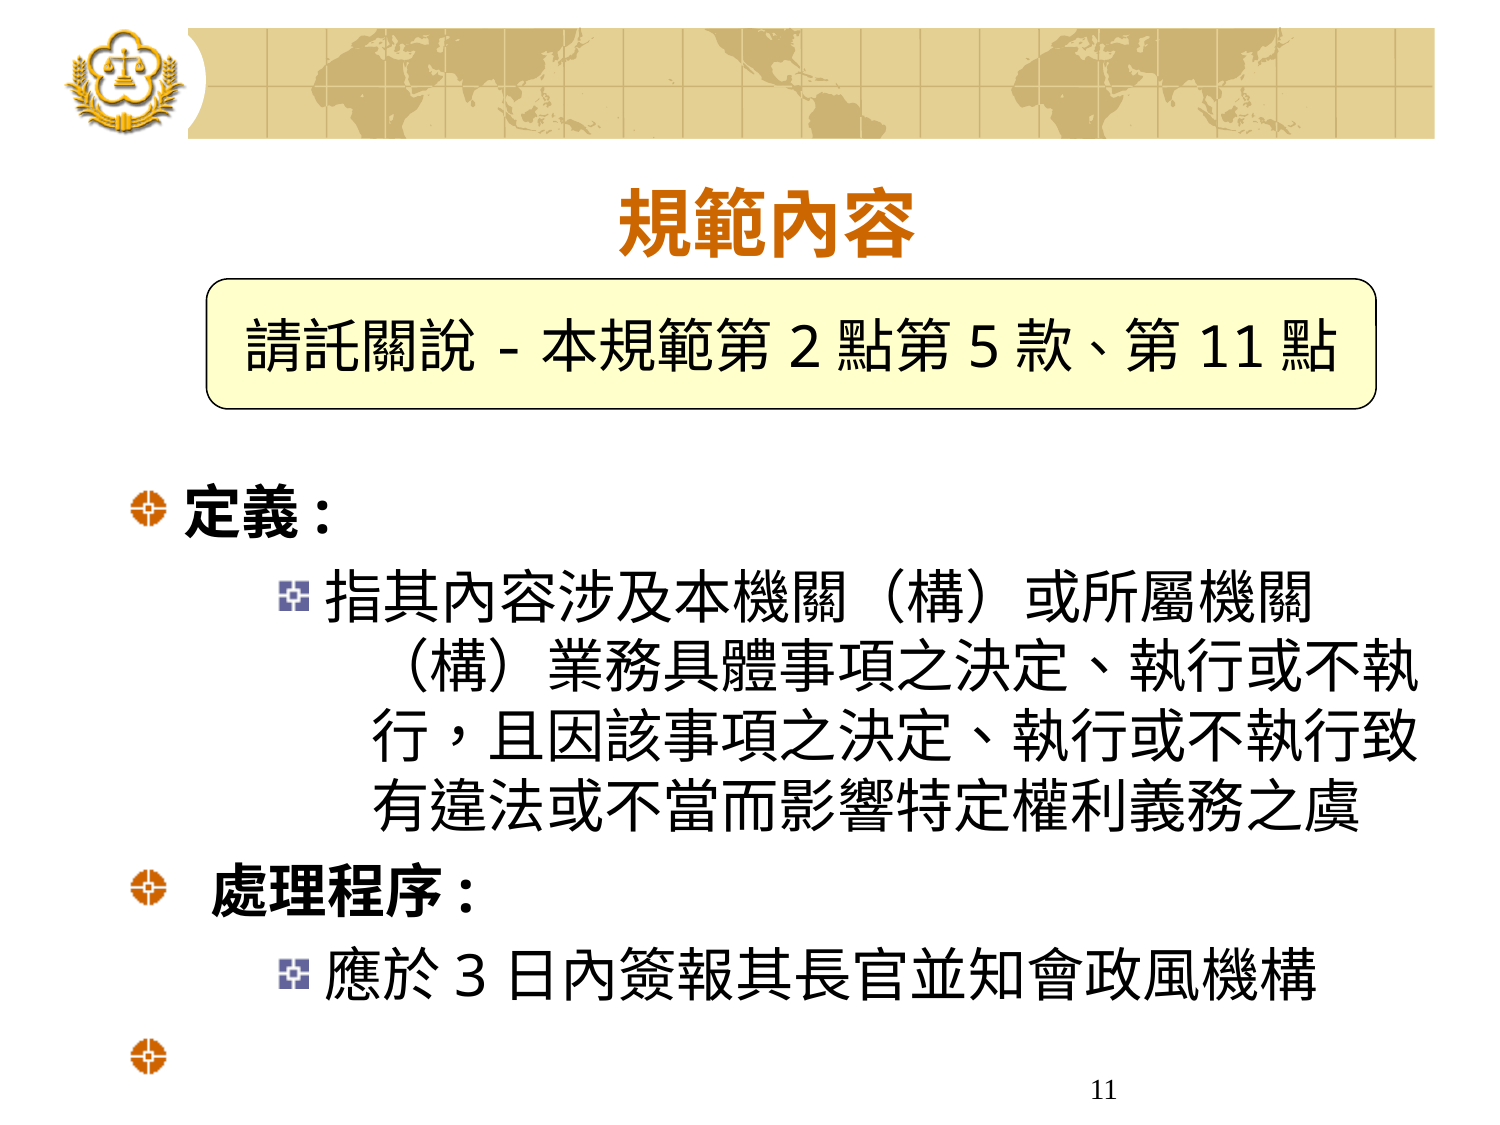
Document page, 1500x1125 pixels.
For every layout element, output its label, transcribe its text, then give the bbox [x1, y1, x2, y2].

text_box 請託關說-本規範第2點第5款、第11點 [206, 278, 1377, 409]
text_box [1074, 1037, 1388, 1113]
title 規範內容 [430, 152, 1105, 278]
list 定義: 指其內容涉及本機關（構）或所屬機關（構）業務具體事項之決定、執行或不執行，且因該事項之決定、執行或不執行致有違法或不當而影響特定權利義務之虞 處理程序: 應於3日內簽報其長官並知會政風機構 [112, 467, 1436, 1028]
